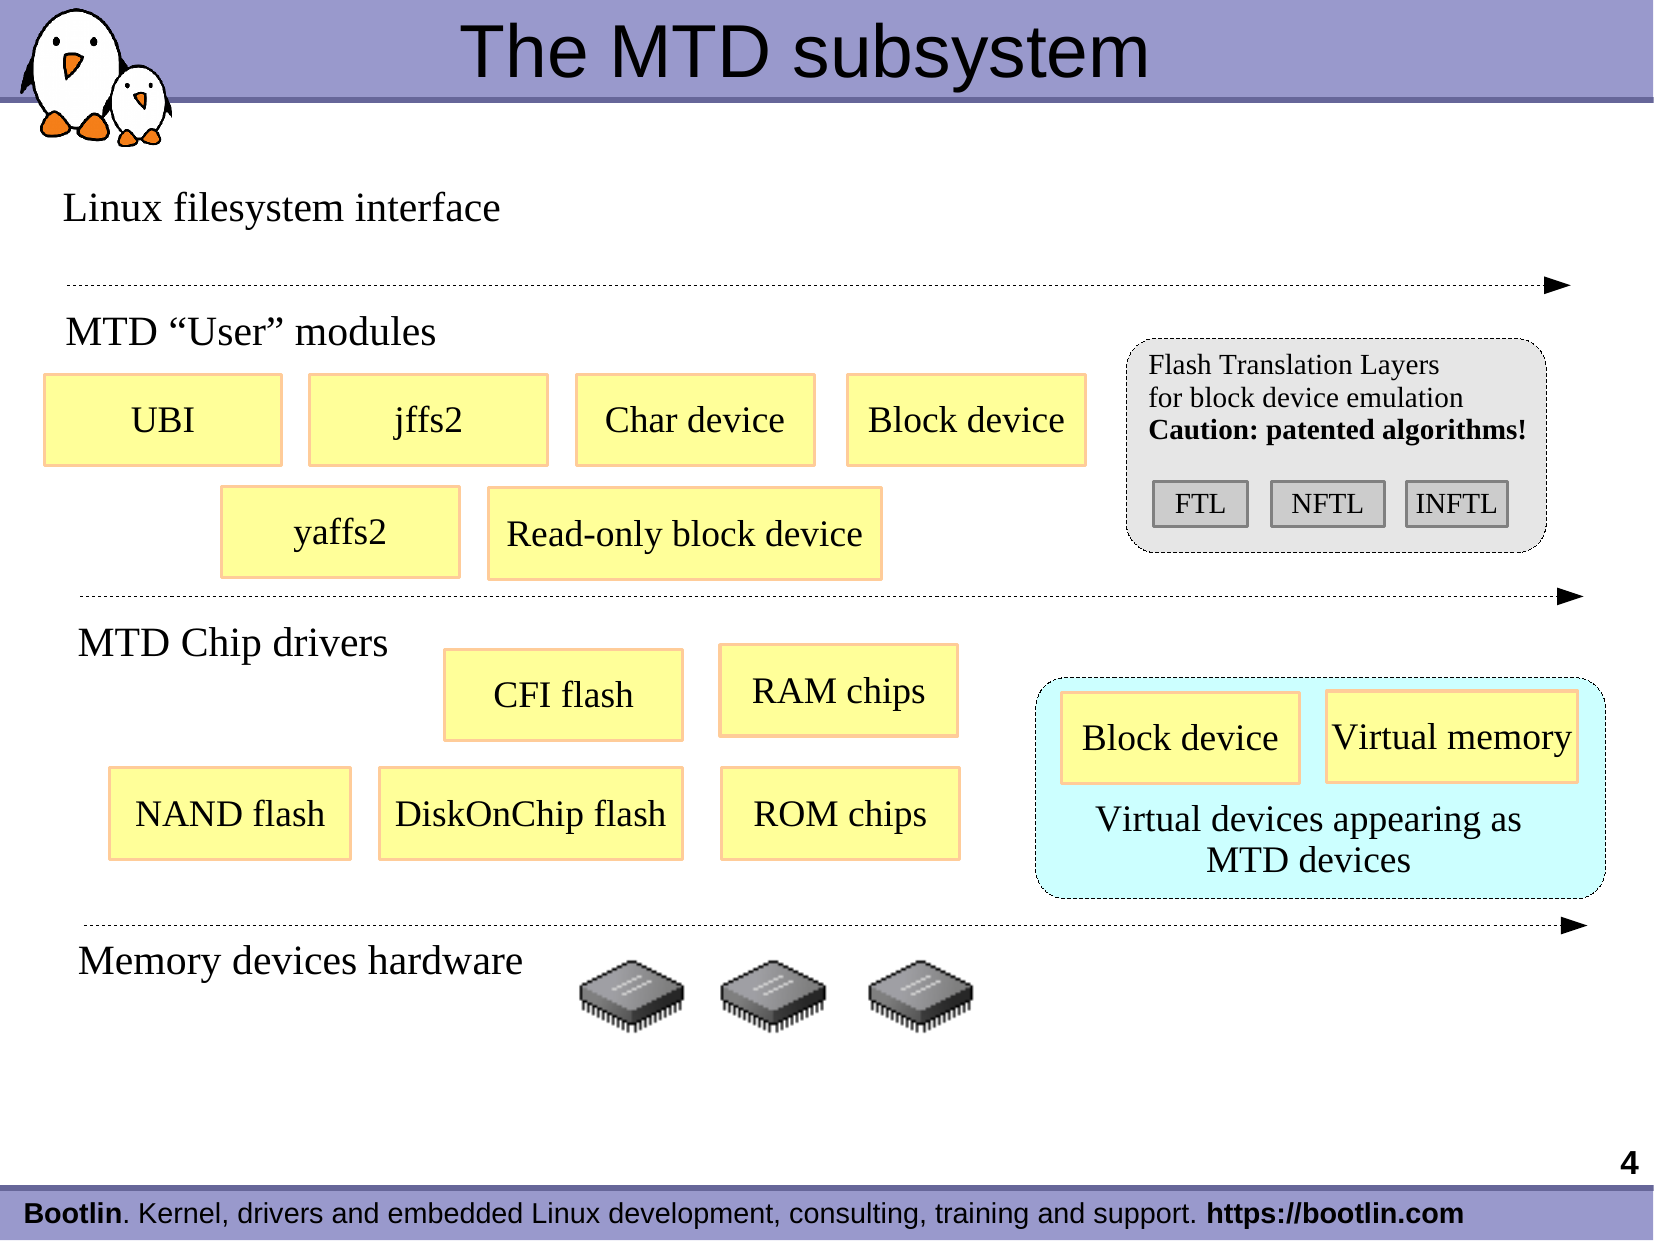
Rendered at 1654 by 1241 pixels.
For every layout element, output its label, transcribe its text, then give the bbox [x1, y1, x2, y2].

text_box RAM chips [720, 644, 958, 737]
text_box ROM chips [721, 767, 960, 860]
text_box INFTL [1406, 481, 1508, 527]
text_box NFTL [1271, 481, 1385, 527]
text_box Memory devices hardware [78, 936, 527, 995]
picture [573, 939, 692, 1058]
text_box jffs2 [309, 374, 548, 466]
title The MTD subsystem [60, 0, 1551, 104]
picture [714, 939, 834, 1058]
text_box Read-only block device [488, 487, 882, 580]
text_box Flash Translation Layers for block device emulation Caution: patented algorithms! [1148, 348, 1529, 494]
text_box UBI [44, 374, 282, 466]
text_box DiskOnChip flash [379, 767, 683, 860]
text_box [1126, 338, 1547, 553]
text_box Char device [576, 374, 815, 466]
text_box Block device [1061, 692, 1300, 784]
text_box Virtual memory [1326, 691, 1578, 783]
text_box Block device [847, 374, 1086, 466]
text_box Virtual devices appearing as MTD devices [1095, 797, 1544, 902]
text_box MTD Chip drivers [77, 619, 390, 678]
text_box yaffs2 [221, 486, 460, 578]
text_box [1035, 677, 1606, 899]
text_box MTD “User” modules [65, 308, 459, 367]
text_box CFI flash [444, 649, 683, 741]
text_box NAND flash [109, 767, 351, 860]
text_box FTL [1153, 481, 1248, 527]
text_box Linux filesystem interface [62, 184, 511, 243]
picture [20, 8, 172, 147]
picture [862, 939, 981, 1058]
